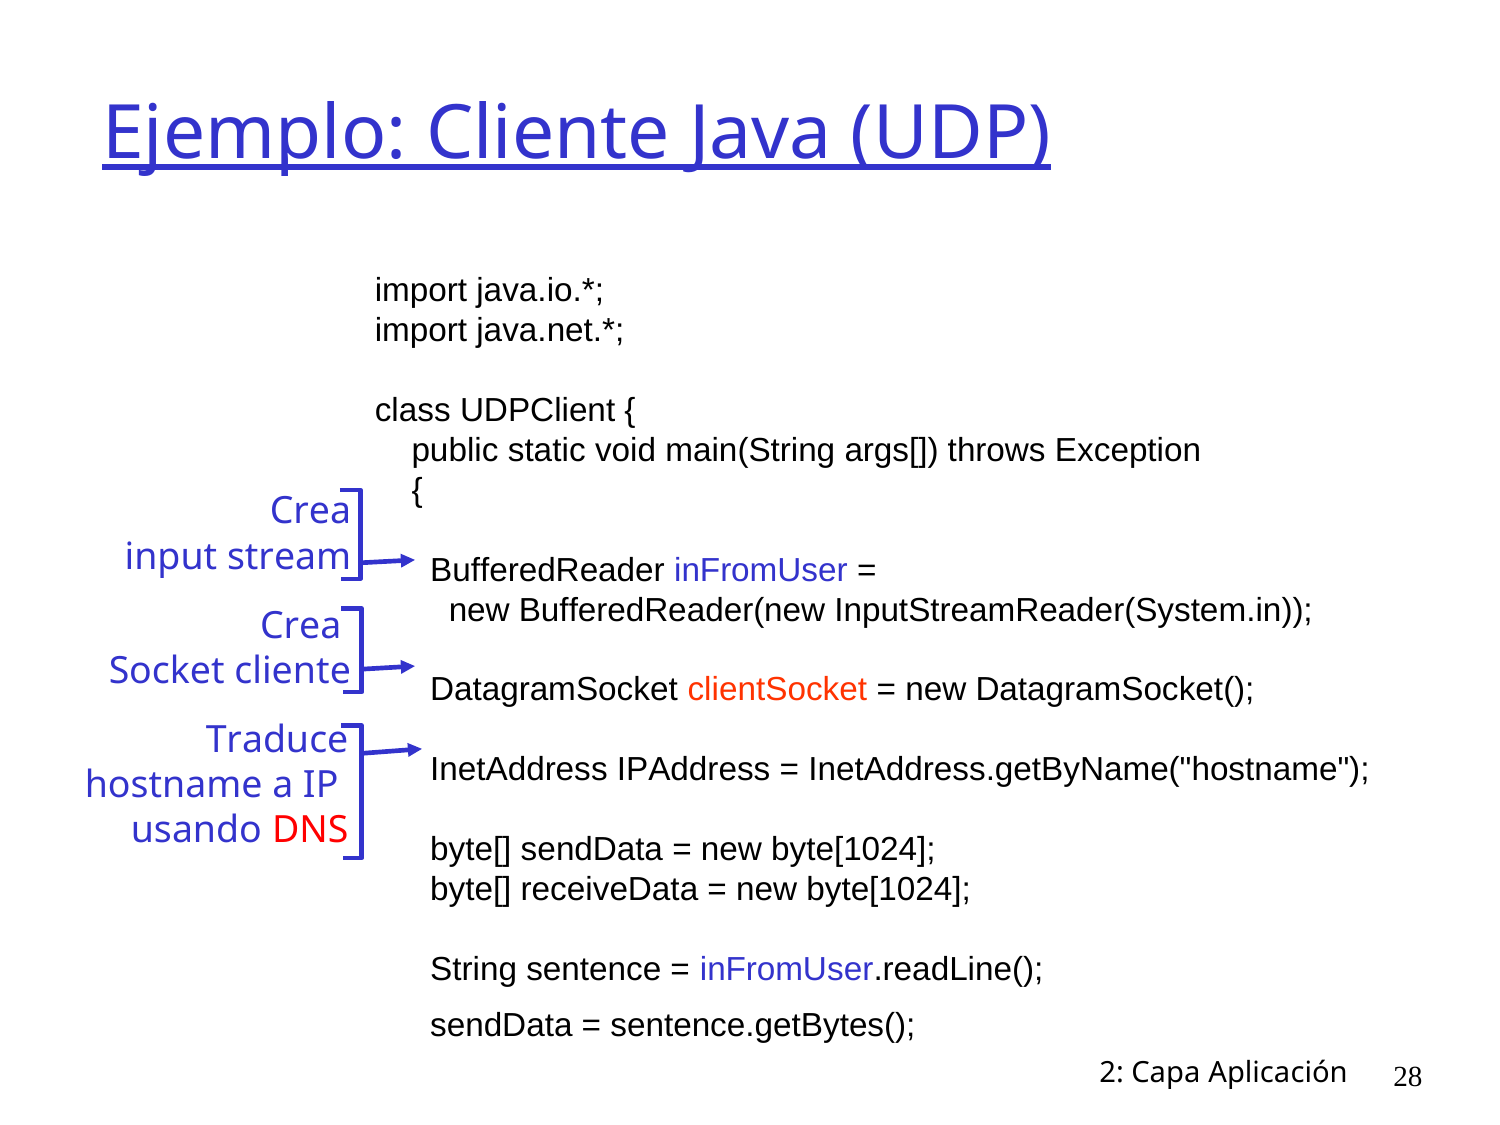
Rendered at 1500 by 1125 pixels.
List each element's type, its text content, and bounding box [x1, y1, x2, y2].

title Ejemplo: Cliente Java (UDP)‏ [87, 37, 1363, 225]
text_box Traduce hostname a IP usando DNS [60, 711, 364, 858]
text_box import java.io.*; import java.net.*; class UDPClient { public static void main(String args[]) throws Exception { BufferedReader inFromUser = new BufferedReader(new InputStreamReader(System.in)); DatagramSocket clientSocket = new DatagramSocket(); InetAddress IPAddress = InetAddress.getByName("hostname"); byte[] sendData = new byte[1024]; byte[] receiveData = new byte[1024]; String sentence = inFromUser.readLine(); sendData = sentence.getBytes(); [359, 260, 1396, 1055]
text_box Crea Socket cliente [93, 598, 366, 700]
text_box Crea input stream [109, 483, 367, 585]
